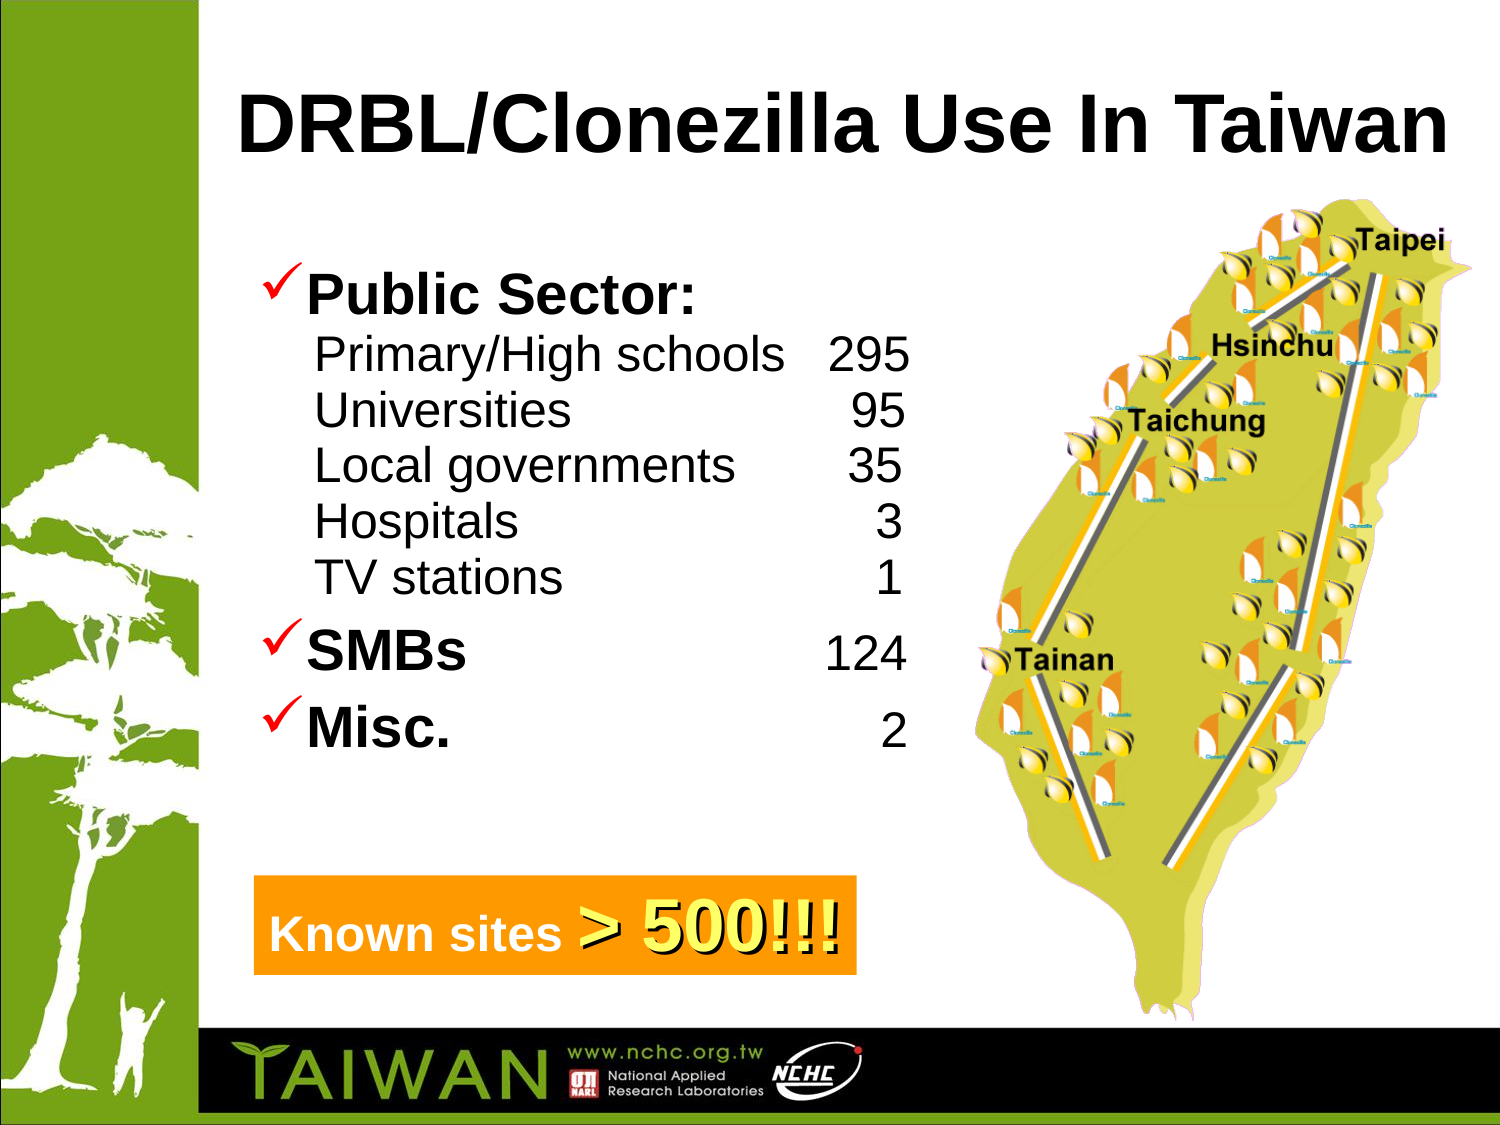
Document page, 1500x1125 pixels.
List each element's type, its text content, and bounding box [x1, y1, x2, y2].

title DRBL/Clonezilla Use In Taiwan [236, 29, 1500, 218]
picture [0, 0, 1500, 1125]
text_box Known sites > 500!!! [253, 875, 857, 975]
text_box Public Sector: Primary/High schools 295 Universities 95 Local governments 35 Hospitals 3 TV stations 1 SMBs 124 Misc. 2 [183, 267, 961, 981]
